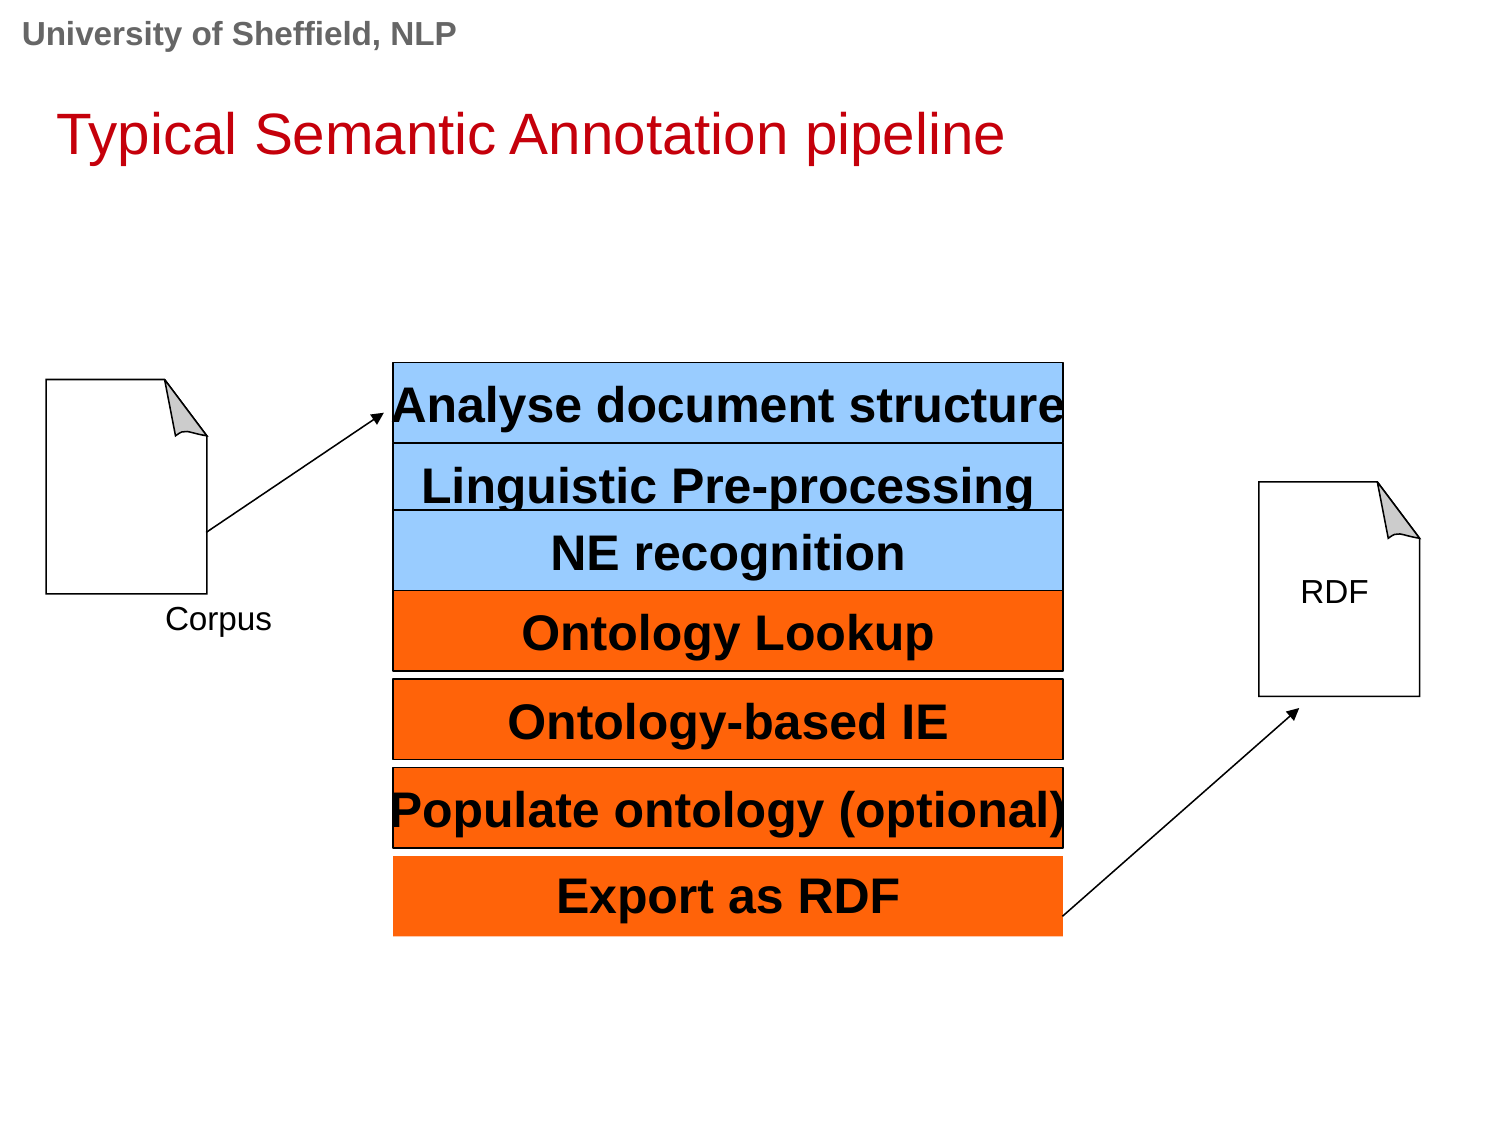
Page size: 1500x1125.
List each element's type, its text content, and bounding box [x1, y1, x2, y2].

text_box NE recognition [393, 510, 1063, 591]
text_box Corpus [150, 589, 287, 641]
text_box [1258, 481, 1420, 697]
title Typical Semantic Annotation pipeline [56, 41, 1388, 216]
text_box Ontology-based IE [393, 679, 1063, 760]
text_box RDF [1285, 562, 1409, 617]
text_box Export as RDF [393, 856, 1063, 937]
text_box Populate ontology (optional) [393, 767, 1063, 849]
text_box Analyse document structure [393, 362, 1063, 442]
text_box Ontology Lookup [393, 591, 1063, 672]
text_box [46, 379, 207, 594]
text_box Linguistic Pre-processing [393, 442, 1063, 510]
